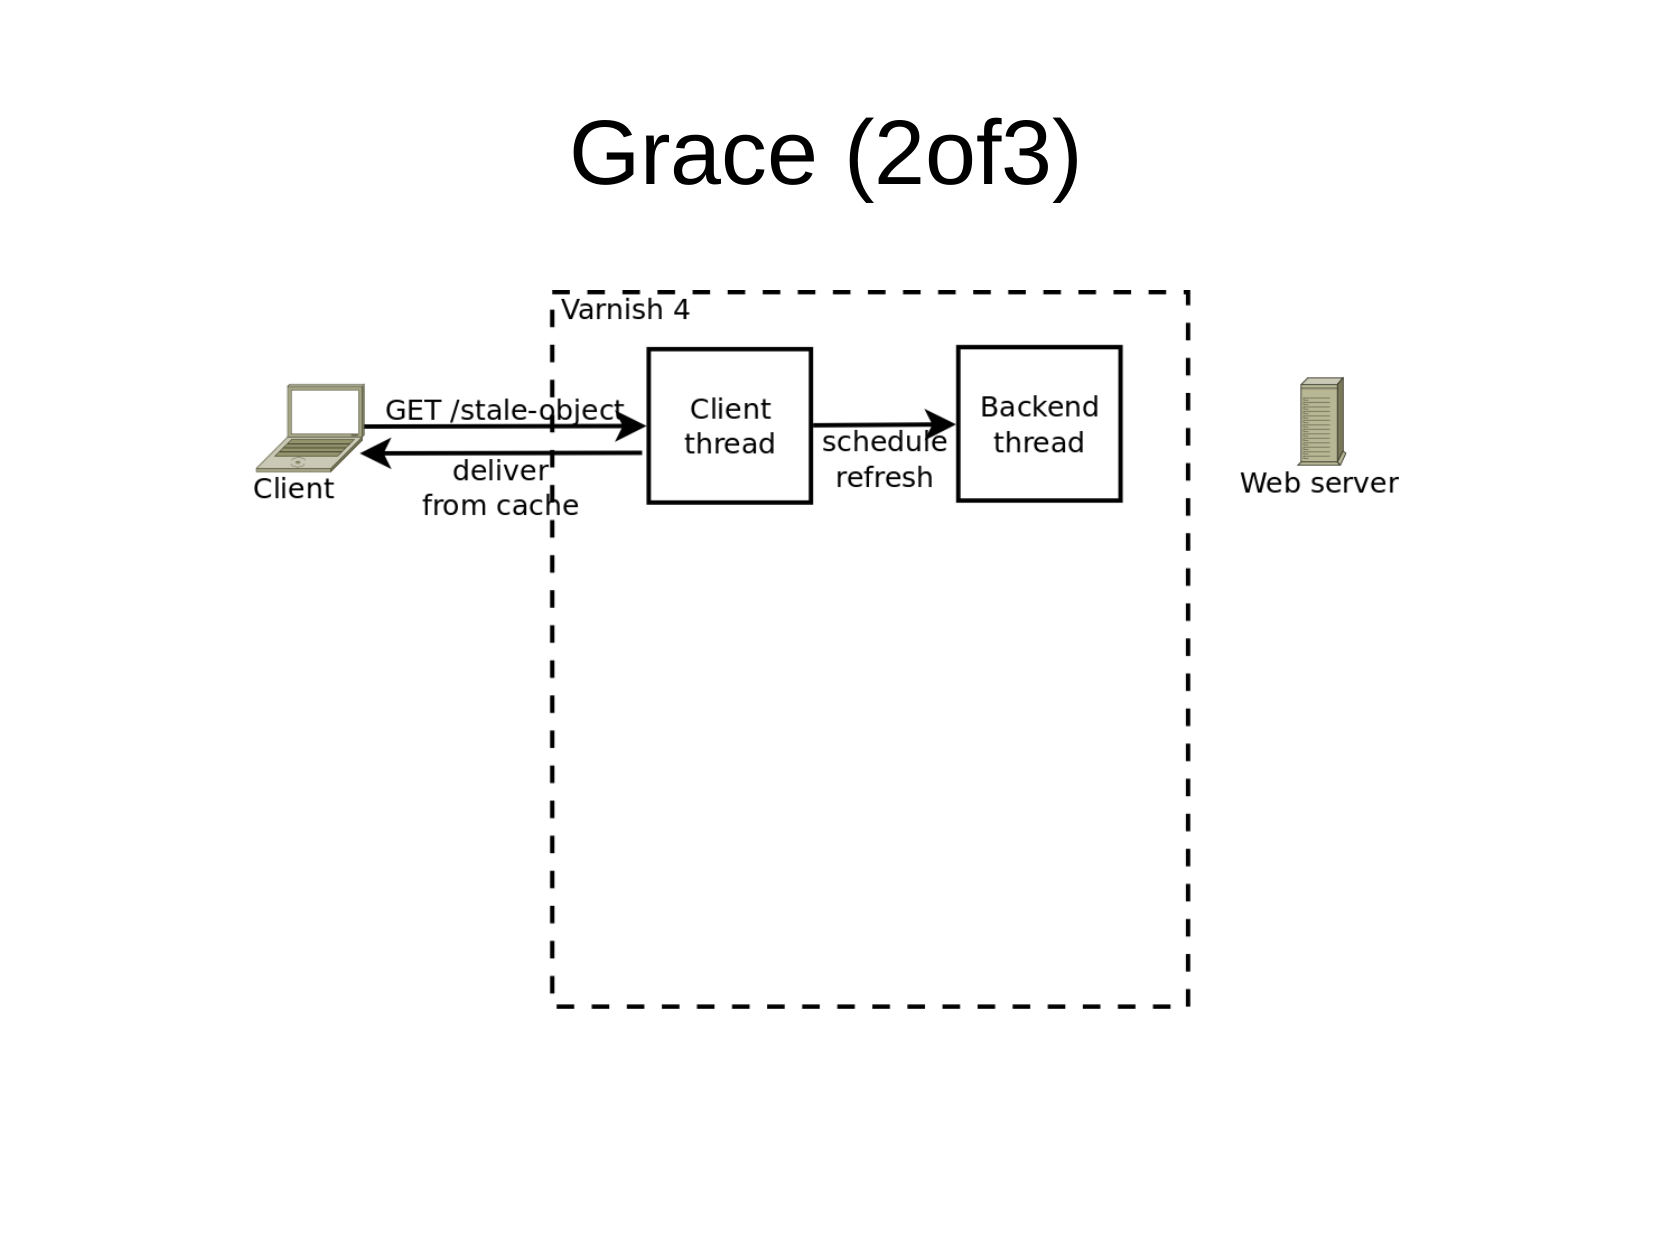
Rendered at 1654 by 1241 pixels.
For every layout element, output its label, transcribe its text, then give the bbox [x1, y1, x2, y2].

picture [253, 290, 1400, 1010]
title Grace (2of3) [82, 49, 1571, 257]
